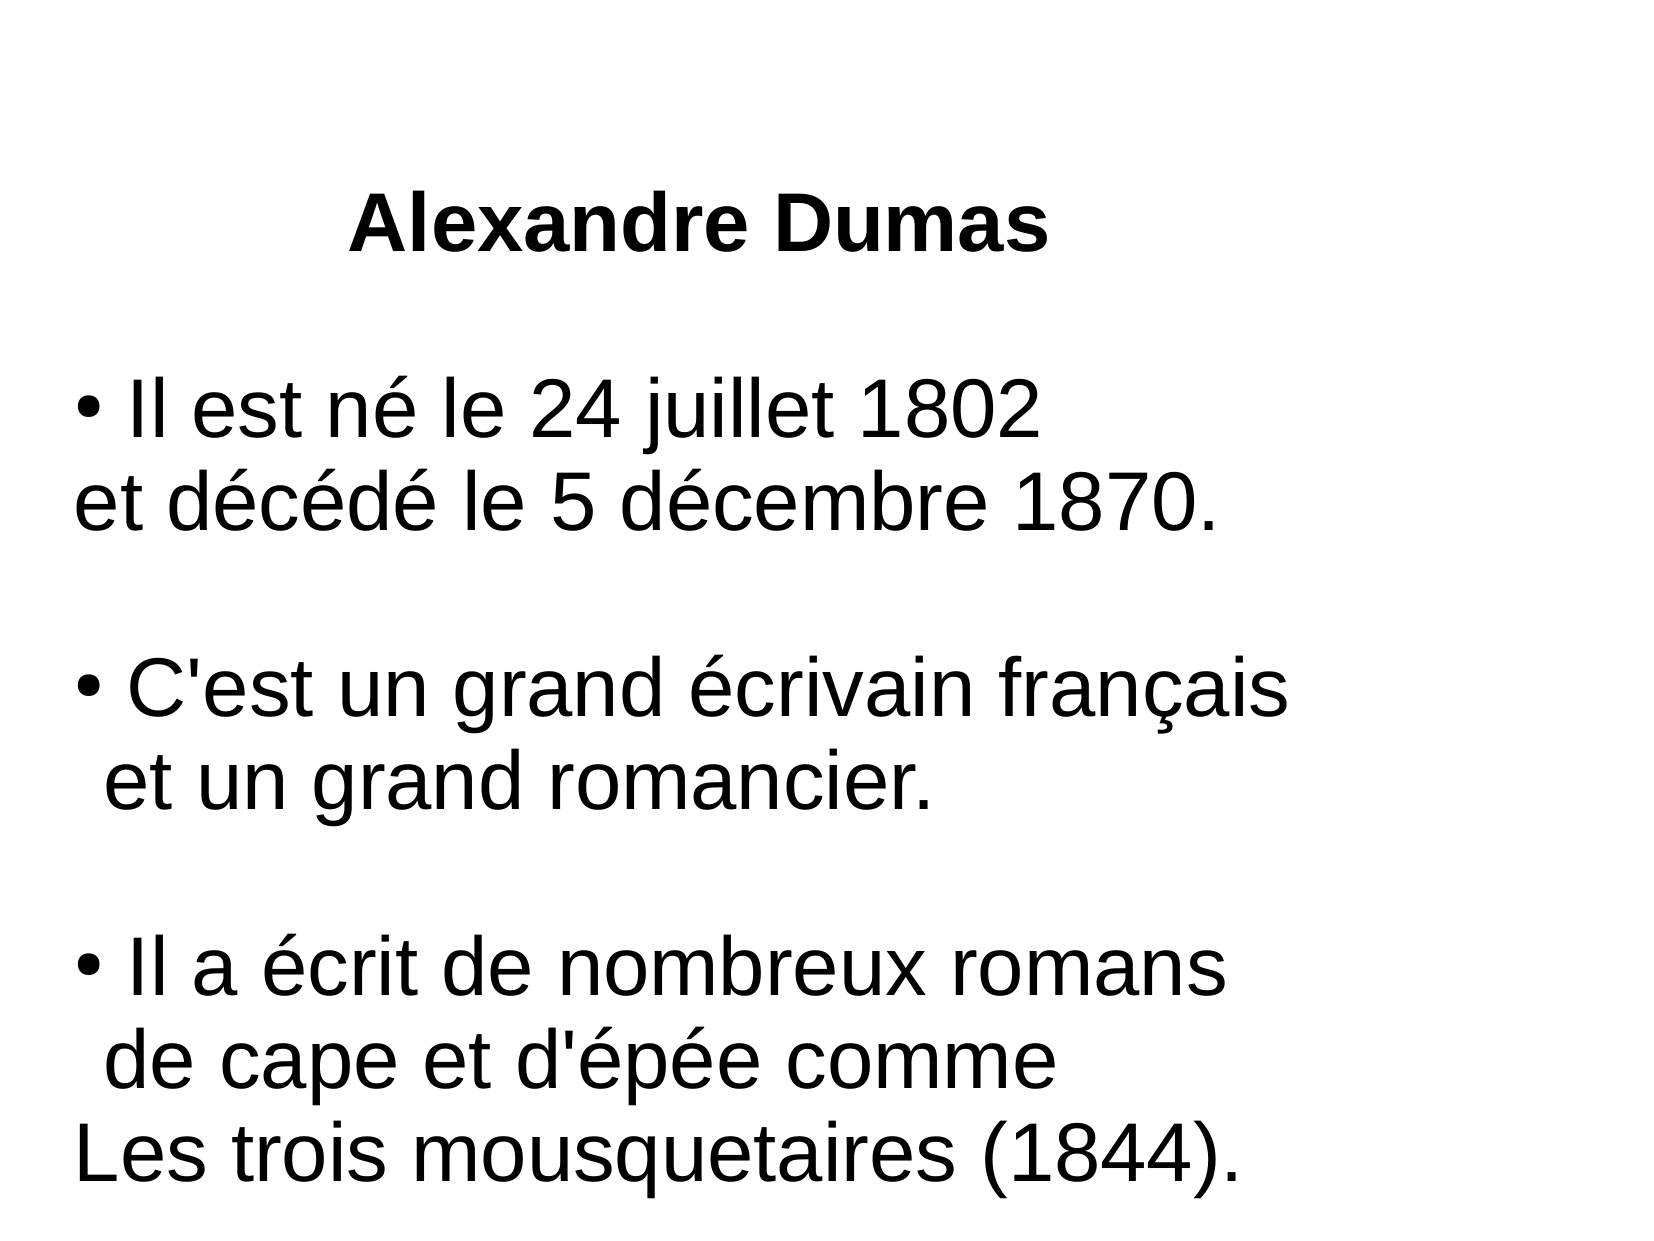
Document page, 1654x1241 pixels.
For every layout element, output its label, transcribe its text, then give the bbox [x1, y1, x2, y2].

text_box Alexandre Dumas Il est né le 24 juillet 1802 et décédé le 5 décembre 1870. C'est un grand écrivain français et un grand romancier. Il a écrit de nombreux romans de cape et d'épée comme Les trois mousquetaires (1844). [59, 169, 1591, 1241]
